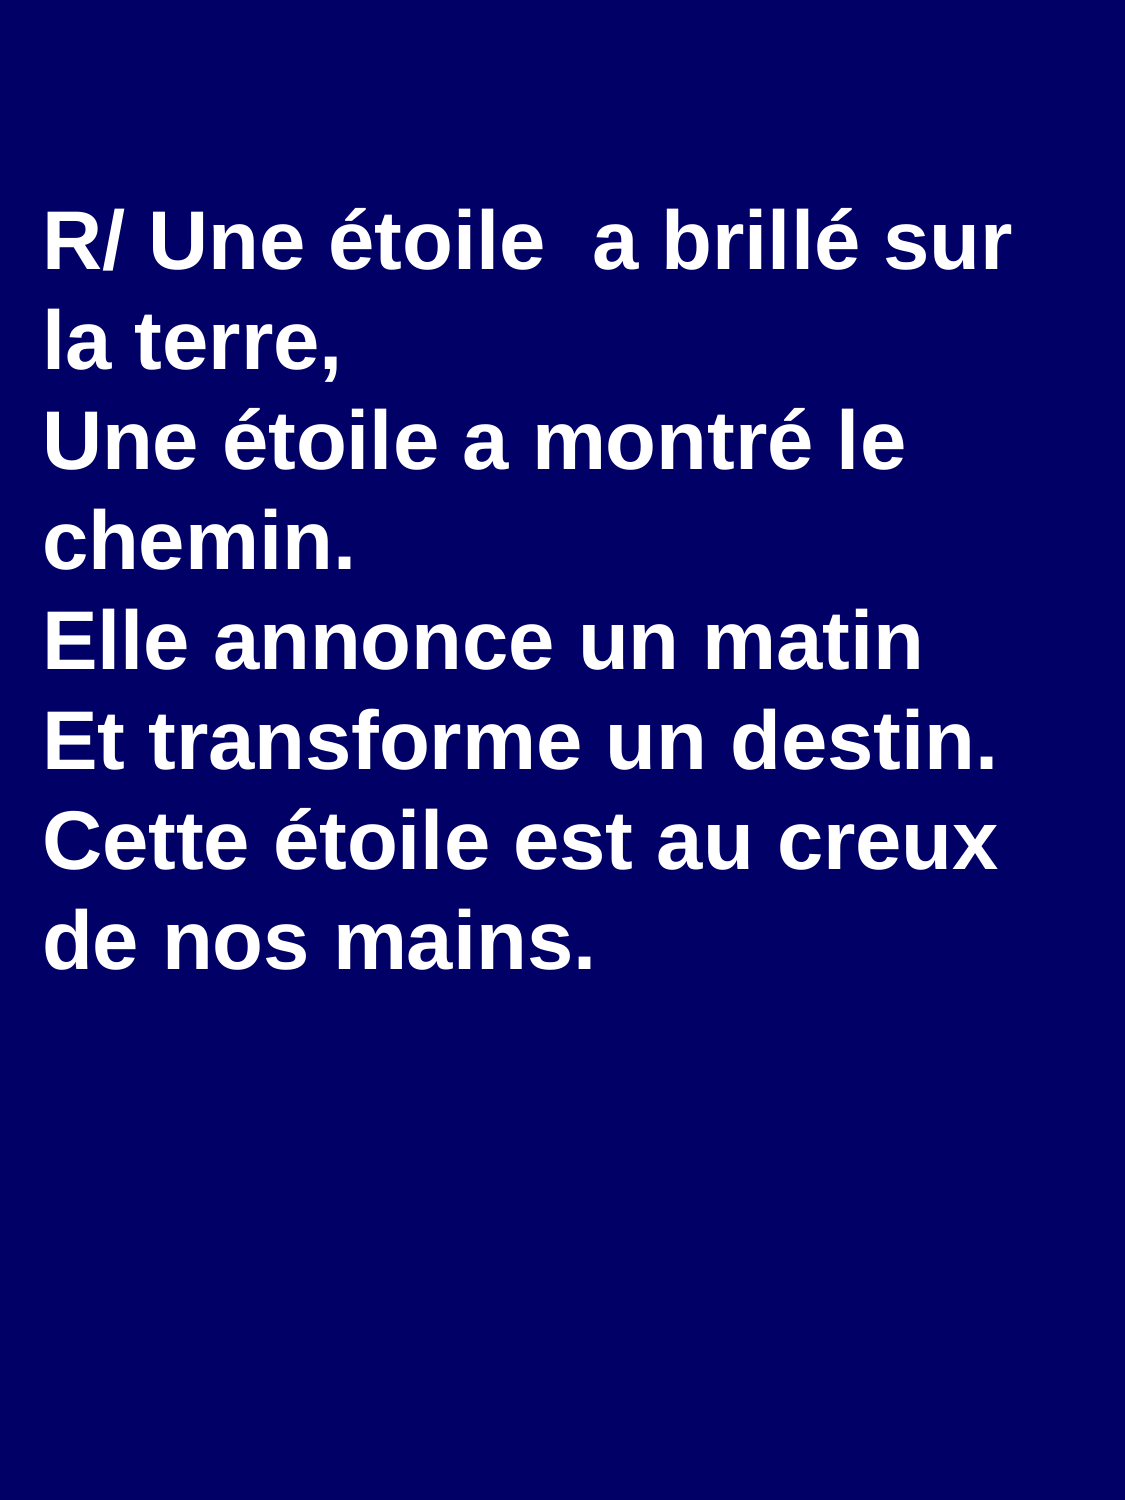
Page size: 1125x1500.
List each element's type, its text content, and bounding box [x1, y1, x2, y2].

text_box R/ Une étoile a brillé sur la terre, Une étoile a montré le chemin. Elle annonce un matin Et transforme un destin. Cette étoile est au creux de nos mains. [27, 178, 1122, 1095]
